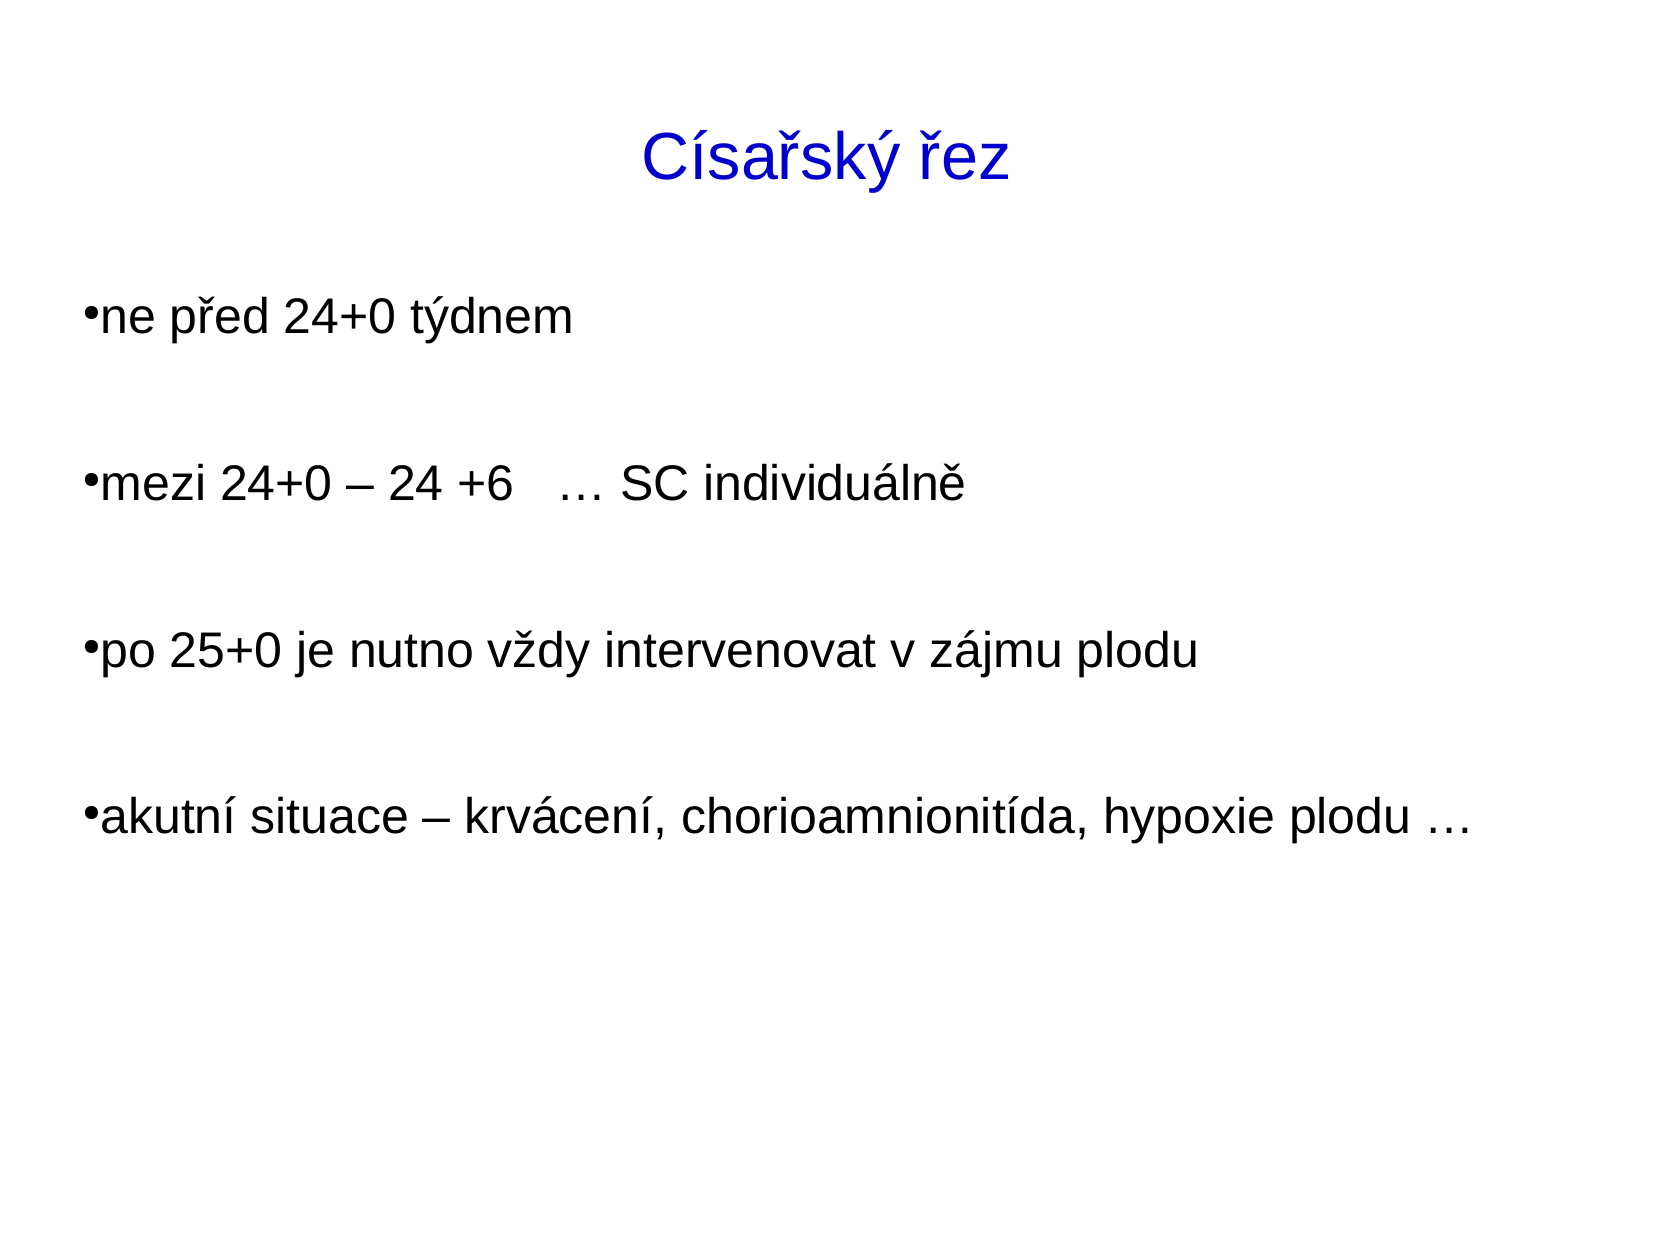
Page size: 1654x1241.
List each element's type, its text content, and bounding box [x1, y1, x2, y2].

title Císařský řez [82, 49, 1571, 257]
list ne před 24+0 týdnem mezi 24+0 – 24 +6 … SC individuálně po 25+0 je nutno vždy intervenovat v zájmu plodu akutní situace – krvácení, chorioamnionitída, hypoxie plodu … [82, 290, 1571, 1109]
